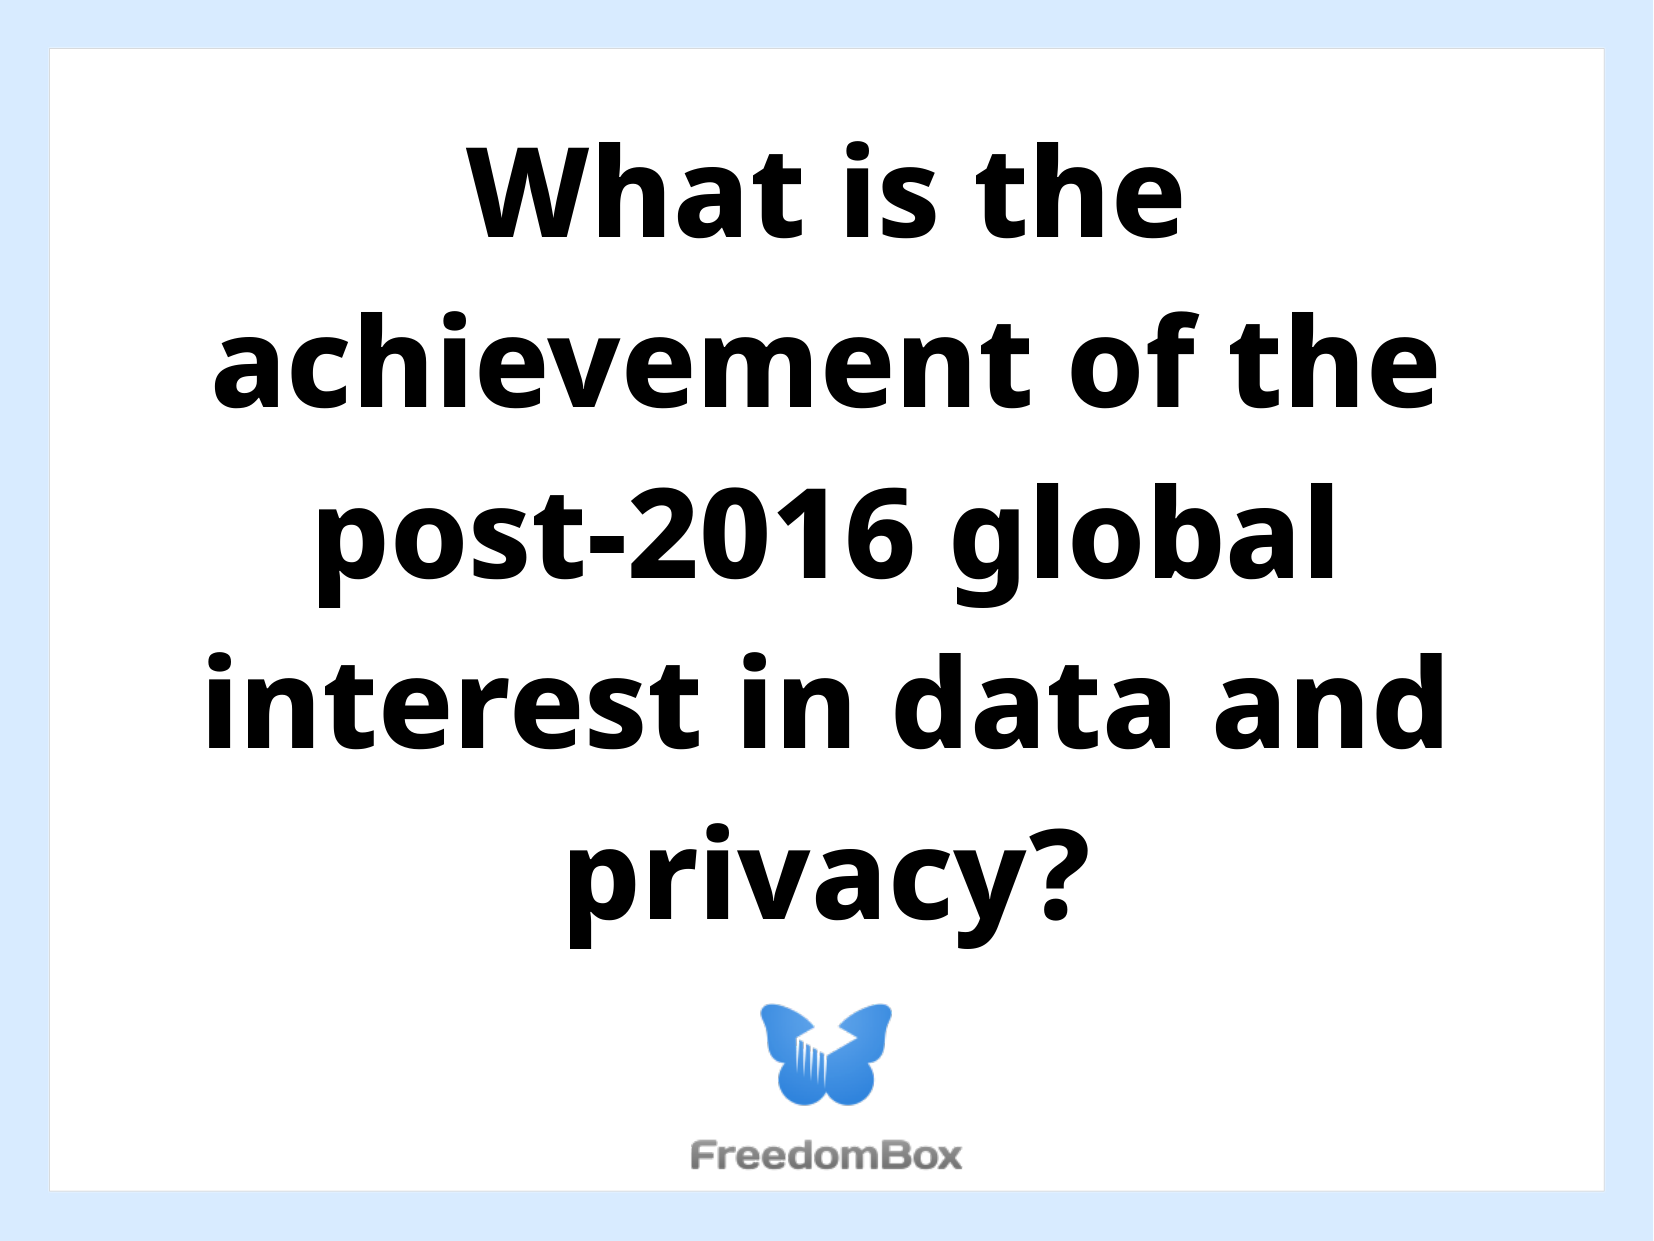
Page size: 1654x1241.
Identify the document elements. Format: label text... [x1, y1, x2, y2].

picture [0, 0, 1654, 1241]
subtitle What is the achievement of the post-2016 global interest in data and privacy? [82, 49, 1571, 1010]
